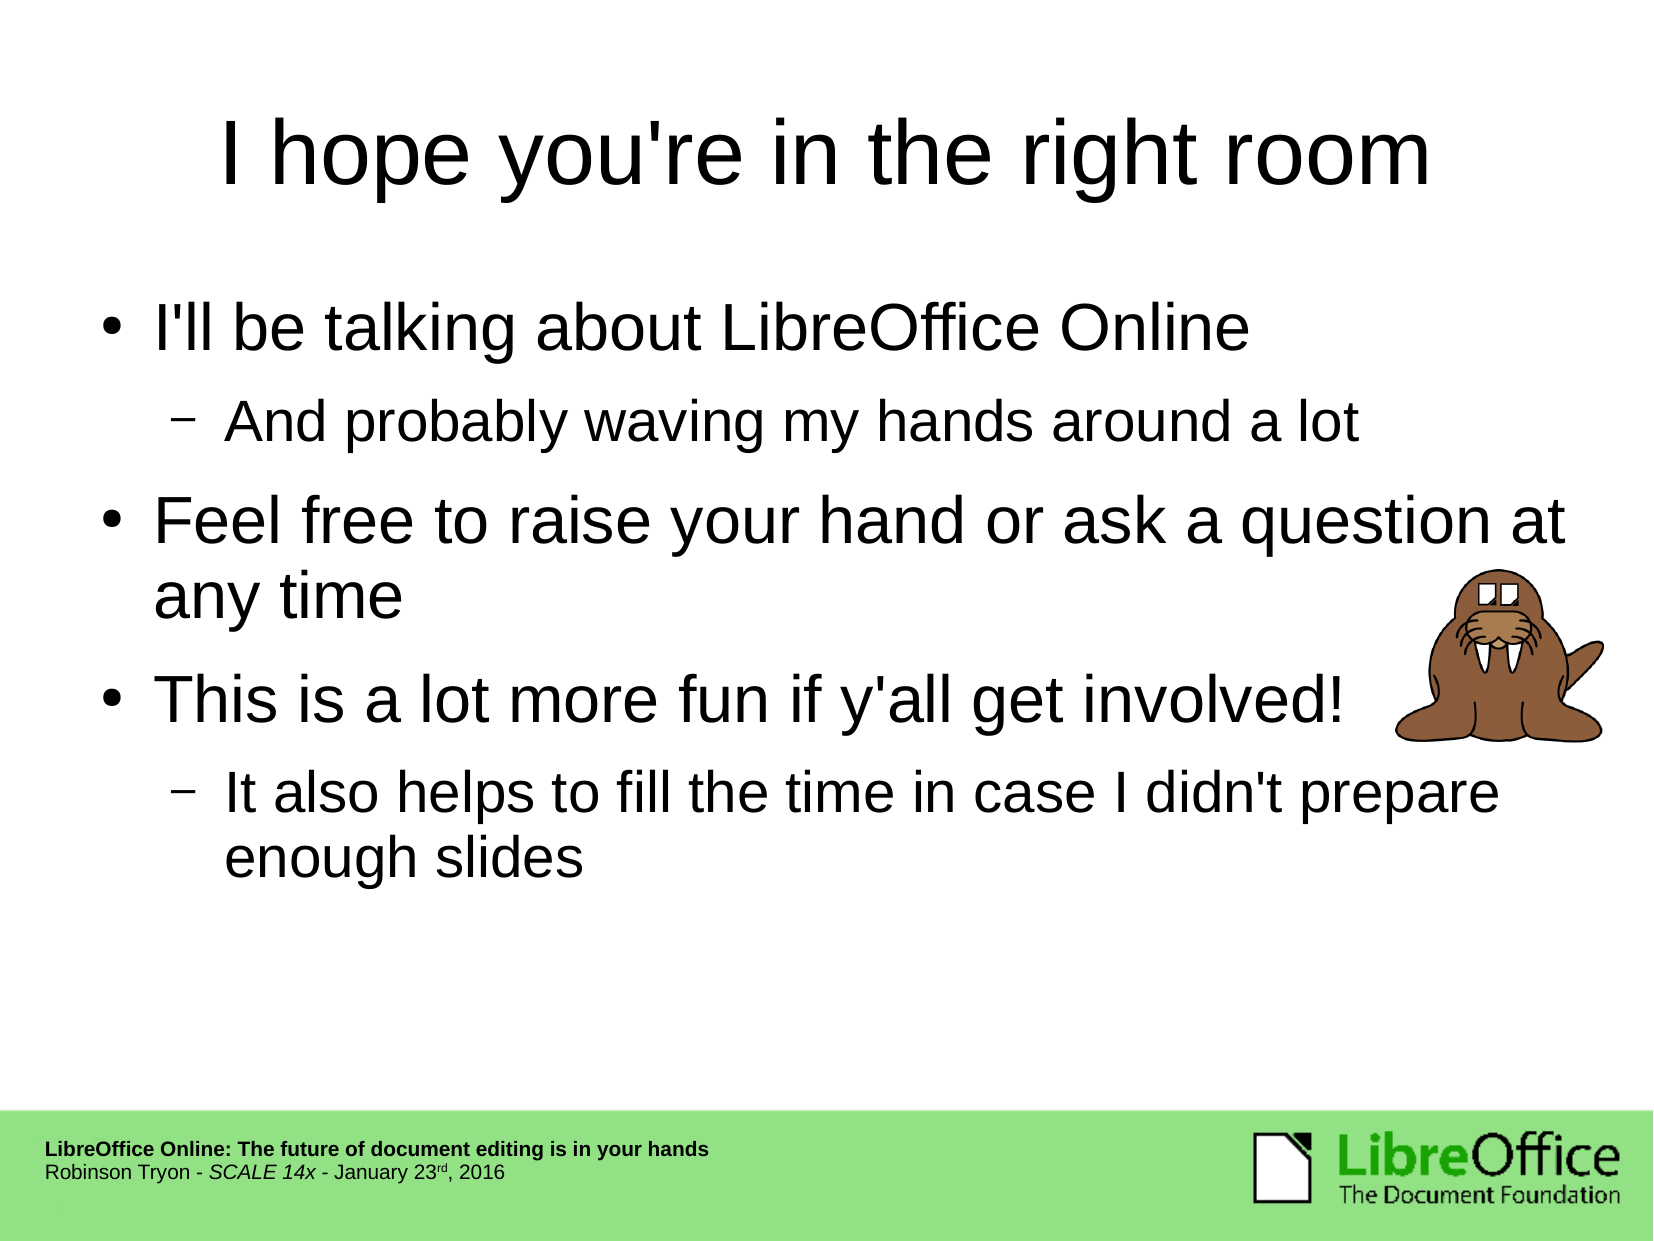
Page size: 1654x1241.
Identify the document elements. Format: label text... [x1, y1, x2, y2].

picture [0, 0, 1654, 1241]
list I'll be talking about LibreOffice Online And probably waving my hands around a lot Feel free to raise your hand or ask a question at any time This is a lot more fun if y'all get involved! It also helps to fill the time in case I didn't prepare enough slides [82, 290, 1571, 1010]
title I hope you're in the right room [82, 49, 1571, 257]
